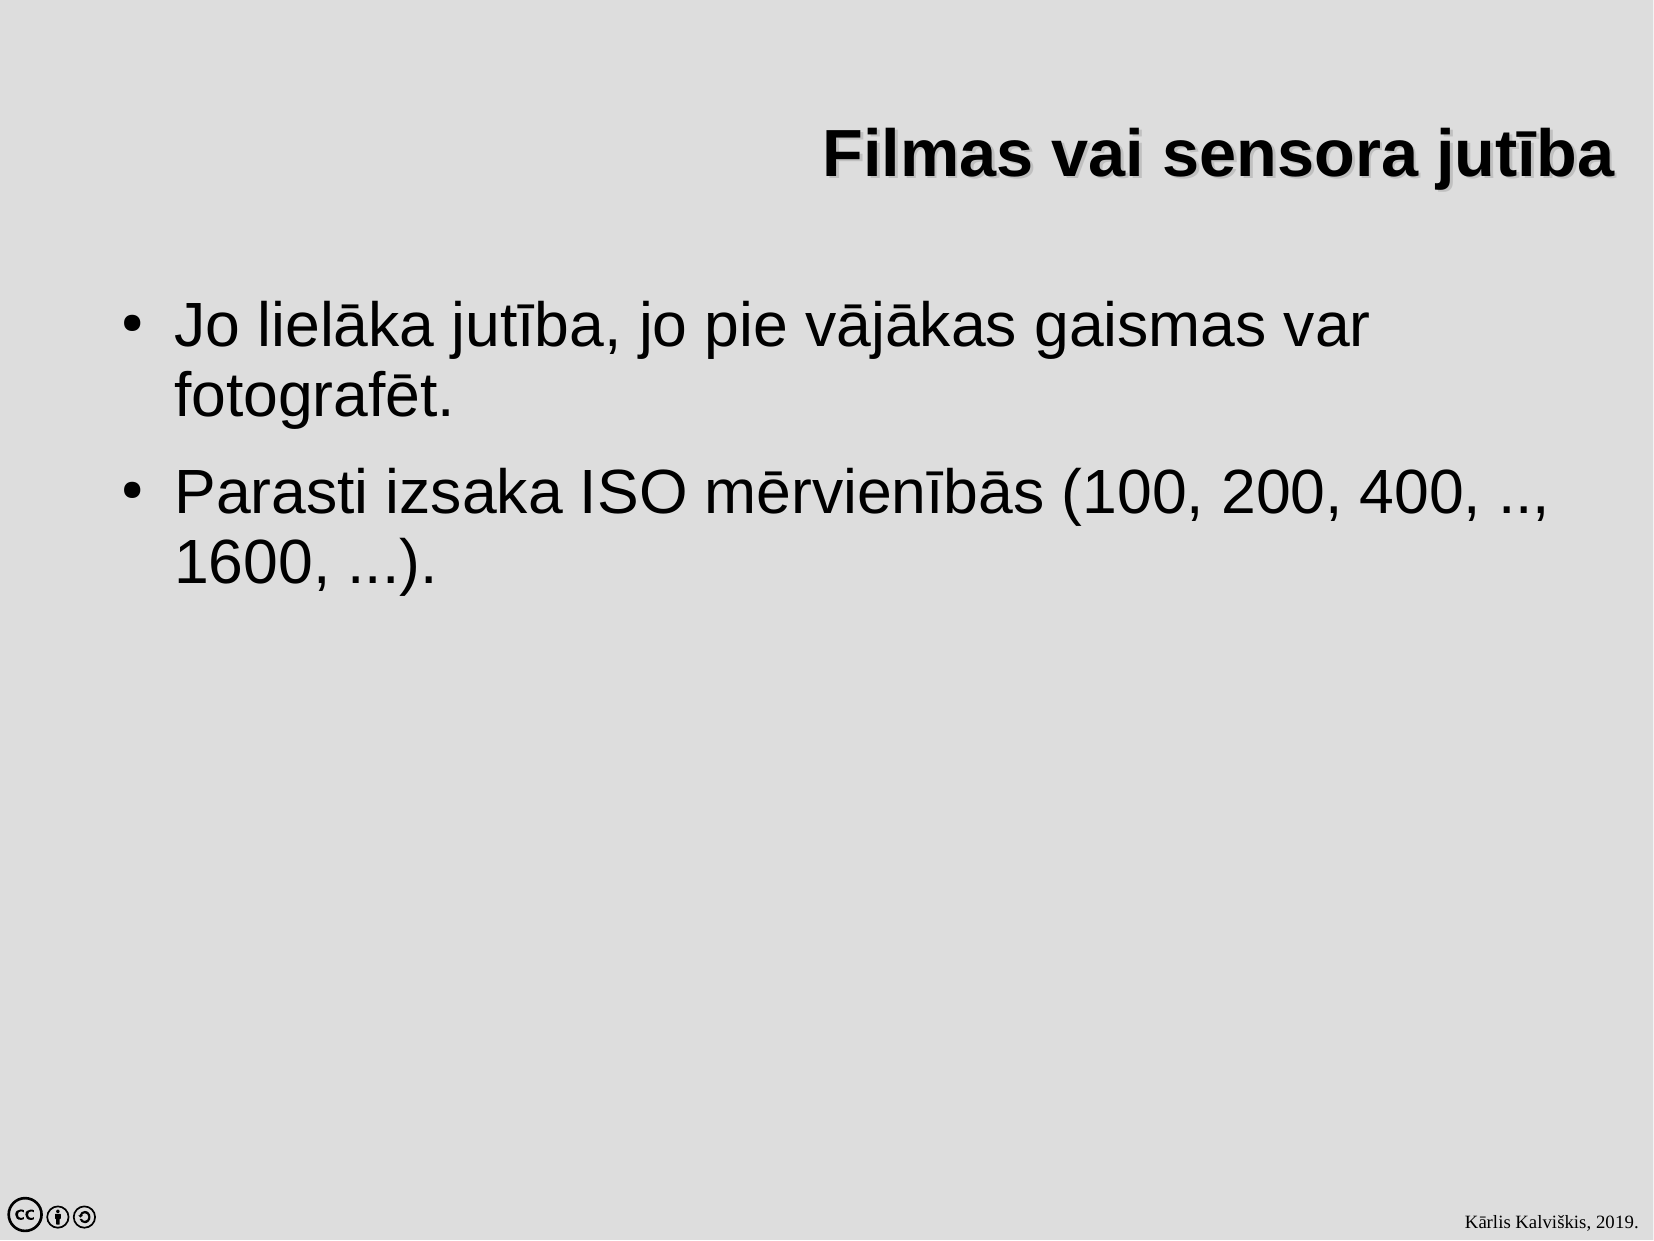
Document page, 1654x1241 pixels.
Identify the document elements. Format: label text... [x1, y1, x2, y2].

title Filmas vai sensora jutība [42, 49, 1615, 257]
list Jo lielāka jutība, jo pie vājākas gaismas var fotografēt. Parasti izsaka ISO mērvienībās (100, 200, 400, .., 1600, ...). [37, 290, 1620, 1010]
